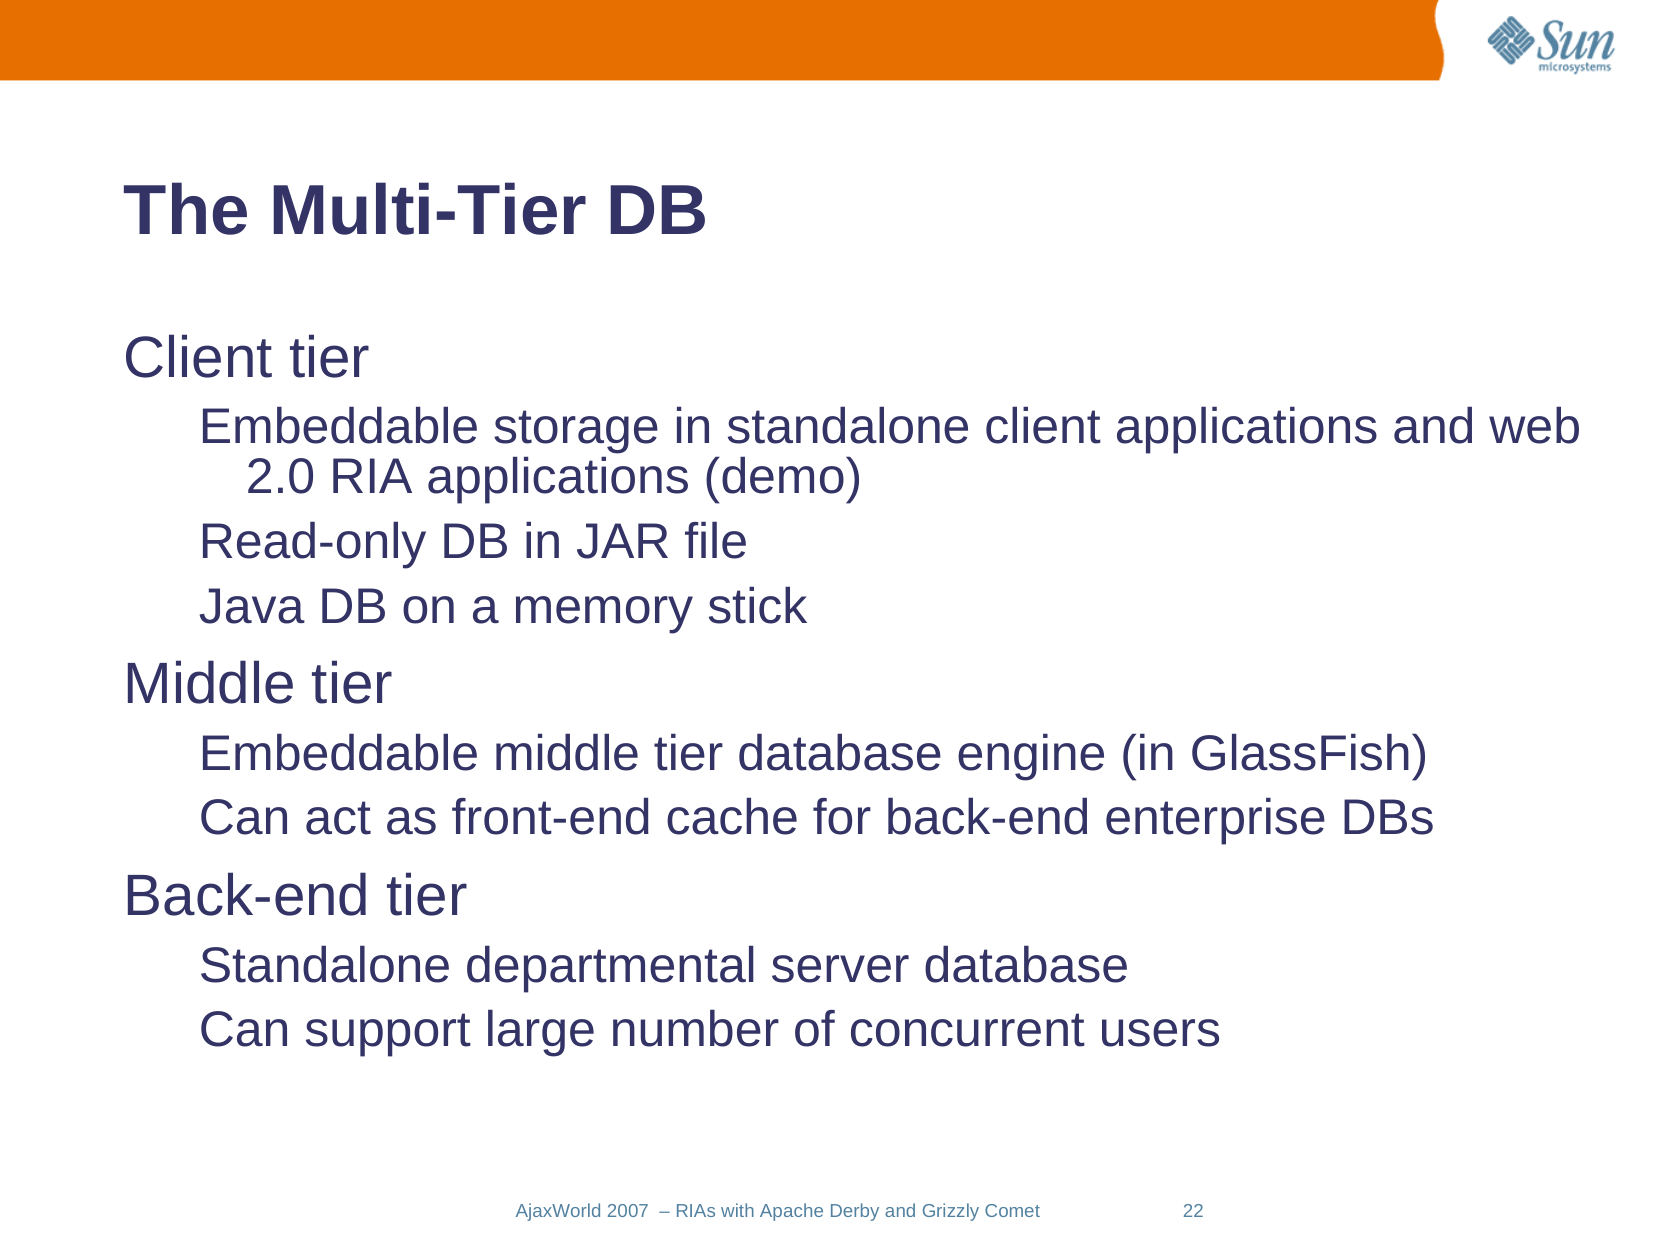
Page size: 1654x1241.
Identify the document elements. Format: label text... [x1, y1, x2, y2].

title The Multi-Tier DB [124, 132, 1561, 248]
list Client tier Embeddable storage in standalone client applications and web 2.0 RIA applications (demo) Read-only DB in JAR file Java DB on a memory stick Middle tier Embeddable middle tier database engine (in GlassFish) Can act as front-end cache for back-end enterprise DBs Back-end tier Standalone departmental server database Can support large number of concurrent users [124, 330, 1613, 1136]
picture [0, 0, 1654, 83]
